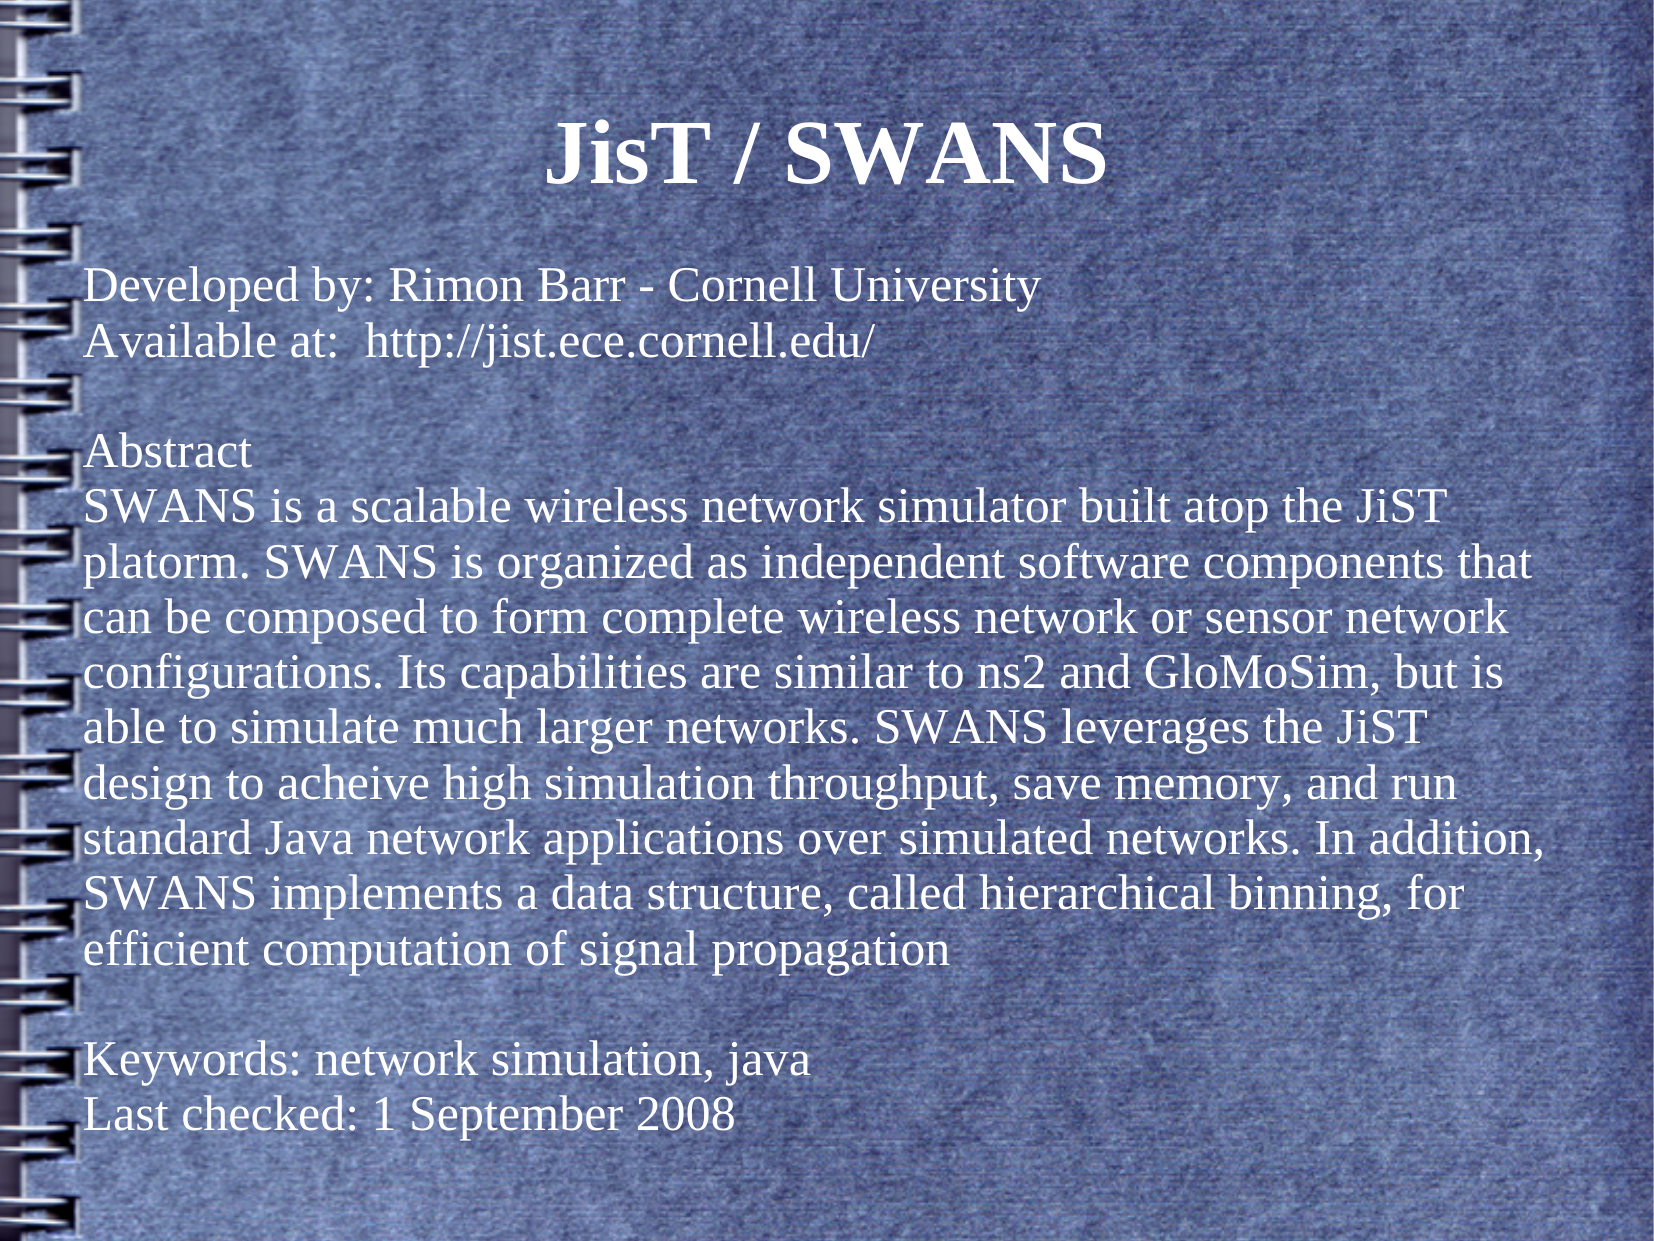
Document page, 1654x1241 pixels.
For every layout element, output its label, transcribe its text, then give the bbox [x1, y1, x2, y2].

picture [0, 0, 1654, 1241]
subtitle Developed by: Rimon Barr - Cornell University Available at: http://jist.ece.cornell.edu/ Abstract SWANS is a scalable wireless network simulator built atop the JiST platorm. SWANS is organized as independent software components that can be composed to form complete wireless network or sensor network configurations. Its capabilities are similar to ns2 and GloMoSim, but is able to simulate much larger networks. SWANS leverages the JiST design to acheive high simulation throughput, save memory, and run standard Java network applications over simulated networks. In addition, SWANS implements a data structure, called hierarchical binning, for efficient computation of signal propagation Keywords: network simulation, java Last checked: 1 September 2008 [82, 257, 1571, 1142]
title JisT / SWANS [82, 56, 1571, 250]
